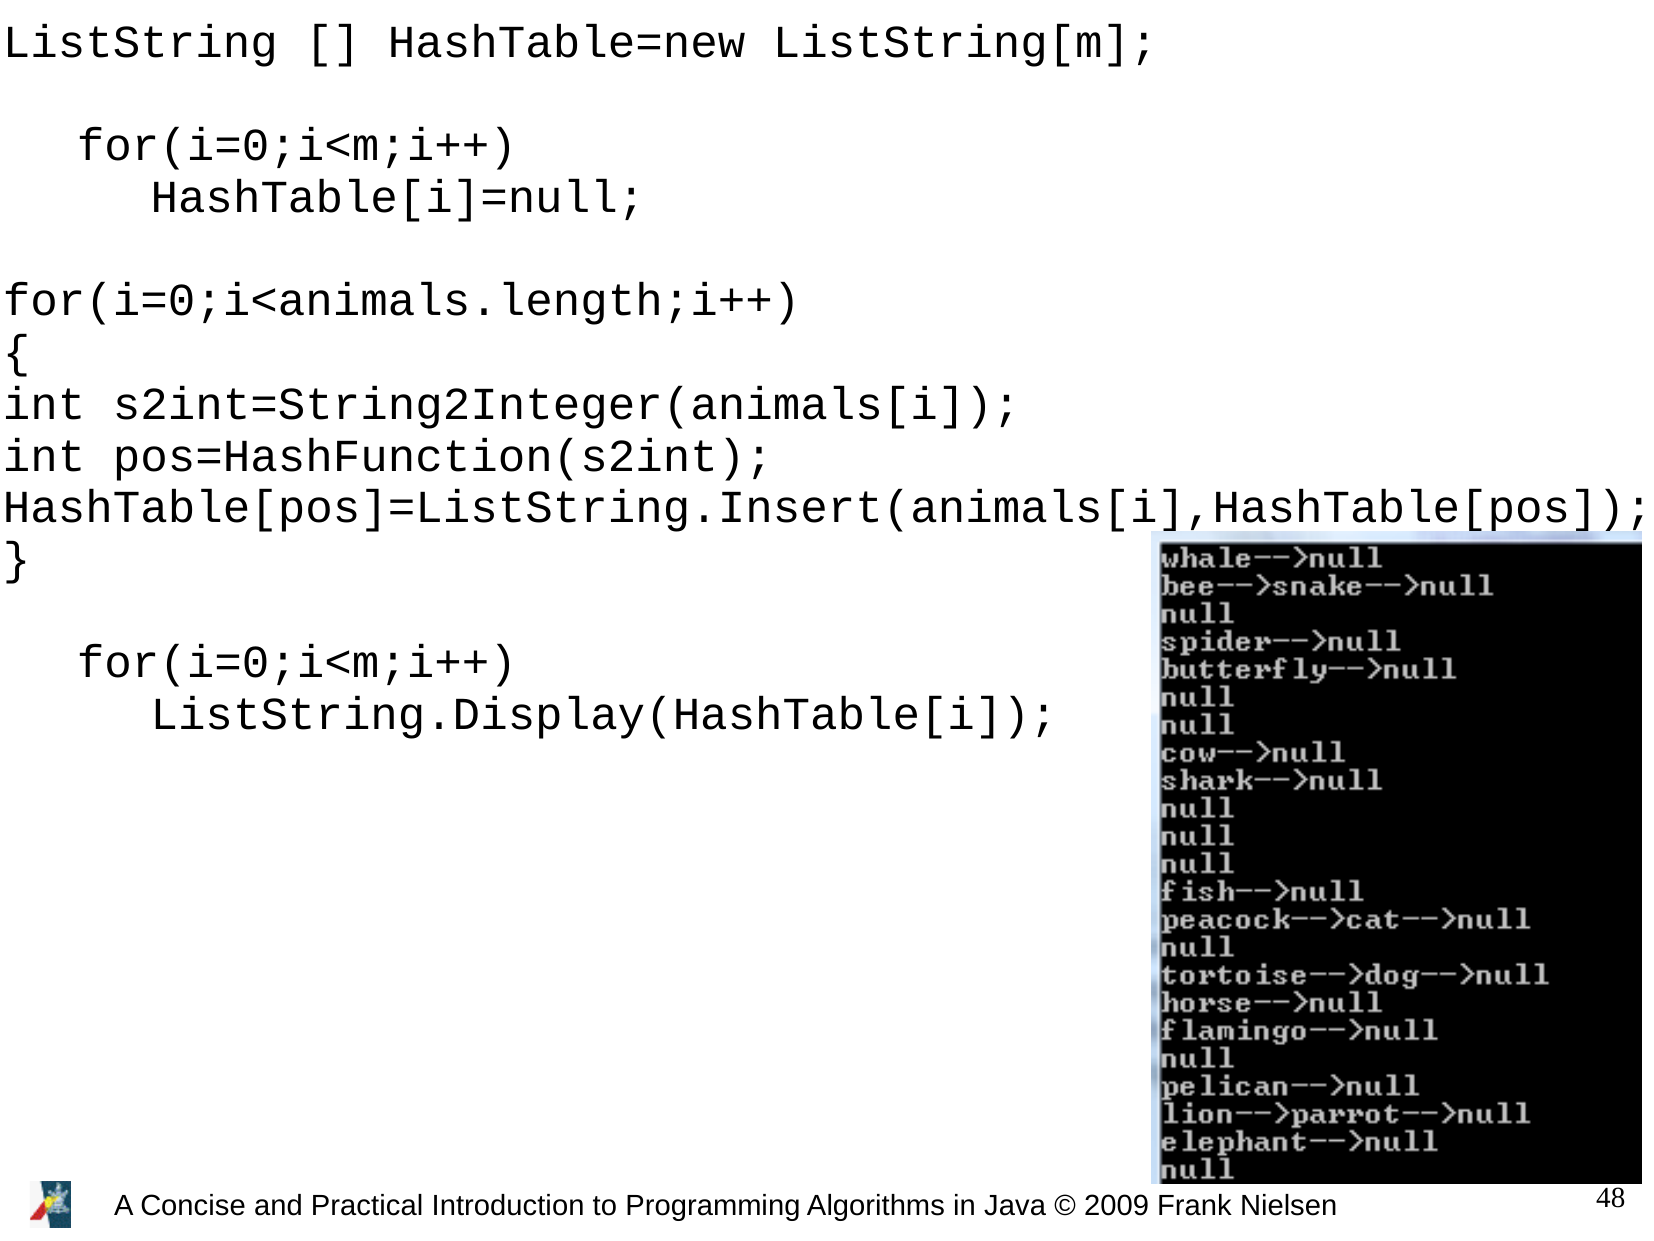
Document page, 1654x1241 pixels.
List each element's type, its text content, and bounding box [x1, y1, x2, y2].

picture [29, 1181, 71, 1228]
picture [1151, 531, 1642, 1184]
text_box ListString [] HashTable=new ListString[m]; for(i=0;i<m;i++) HashTable[i]=null; for(i=0;i<animals.length;i++) { int s2int=String2Integer(animals[i]); int pos=HashFunction(s2int); HashTable[pos]=ListString.Insert(animals[i],HashTable[pos]); } for(i=0;i<m;i++) ListString.Display(HashTable[i]); [0, 11, 1654, 710]
